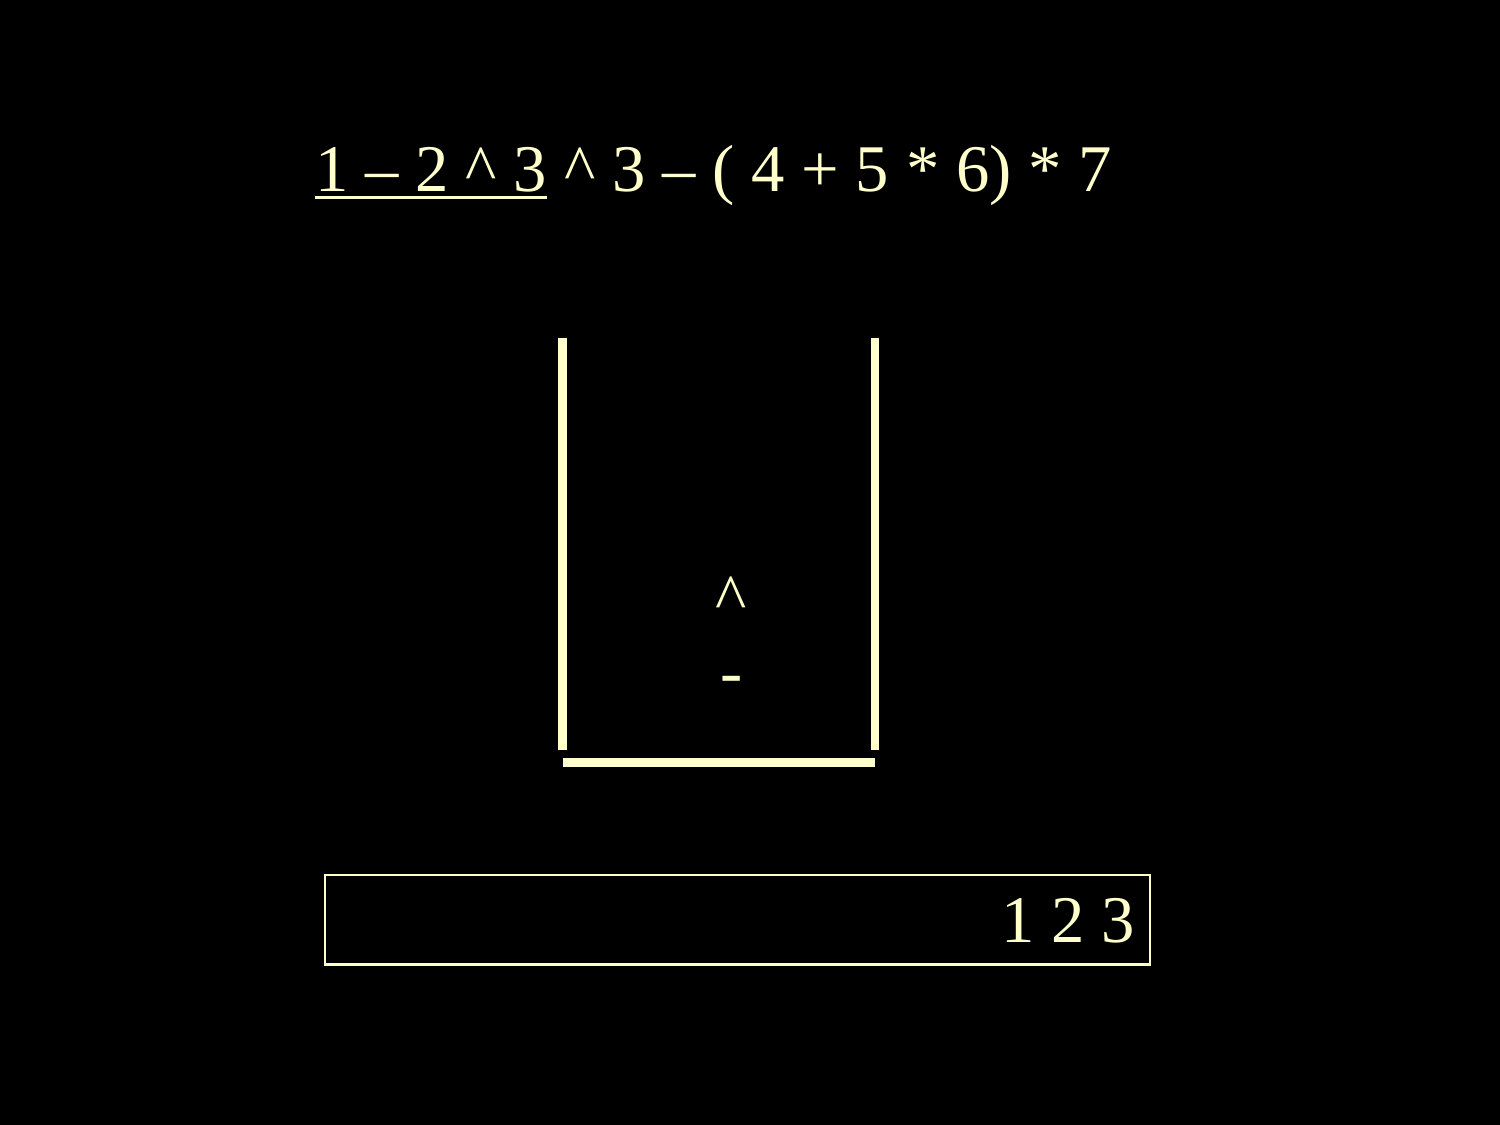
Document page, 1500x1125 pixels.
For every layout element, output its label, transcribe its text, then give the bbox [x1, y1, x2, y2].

text_box 1 – 2 ^ 3 ^ 3 – ( 4 + 5 * 6) * 7 [300, 124, 1238, 215]
text_box 1 2 3 [325, 874, 1150, 965]
text_box ^ - [624, 349, 838, 717]
